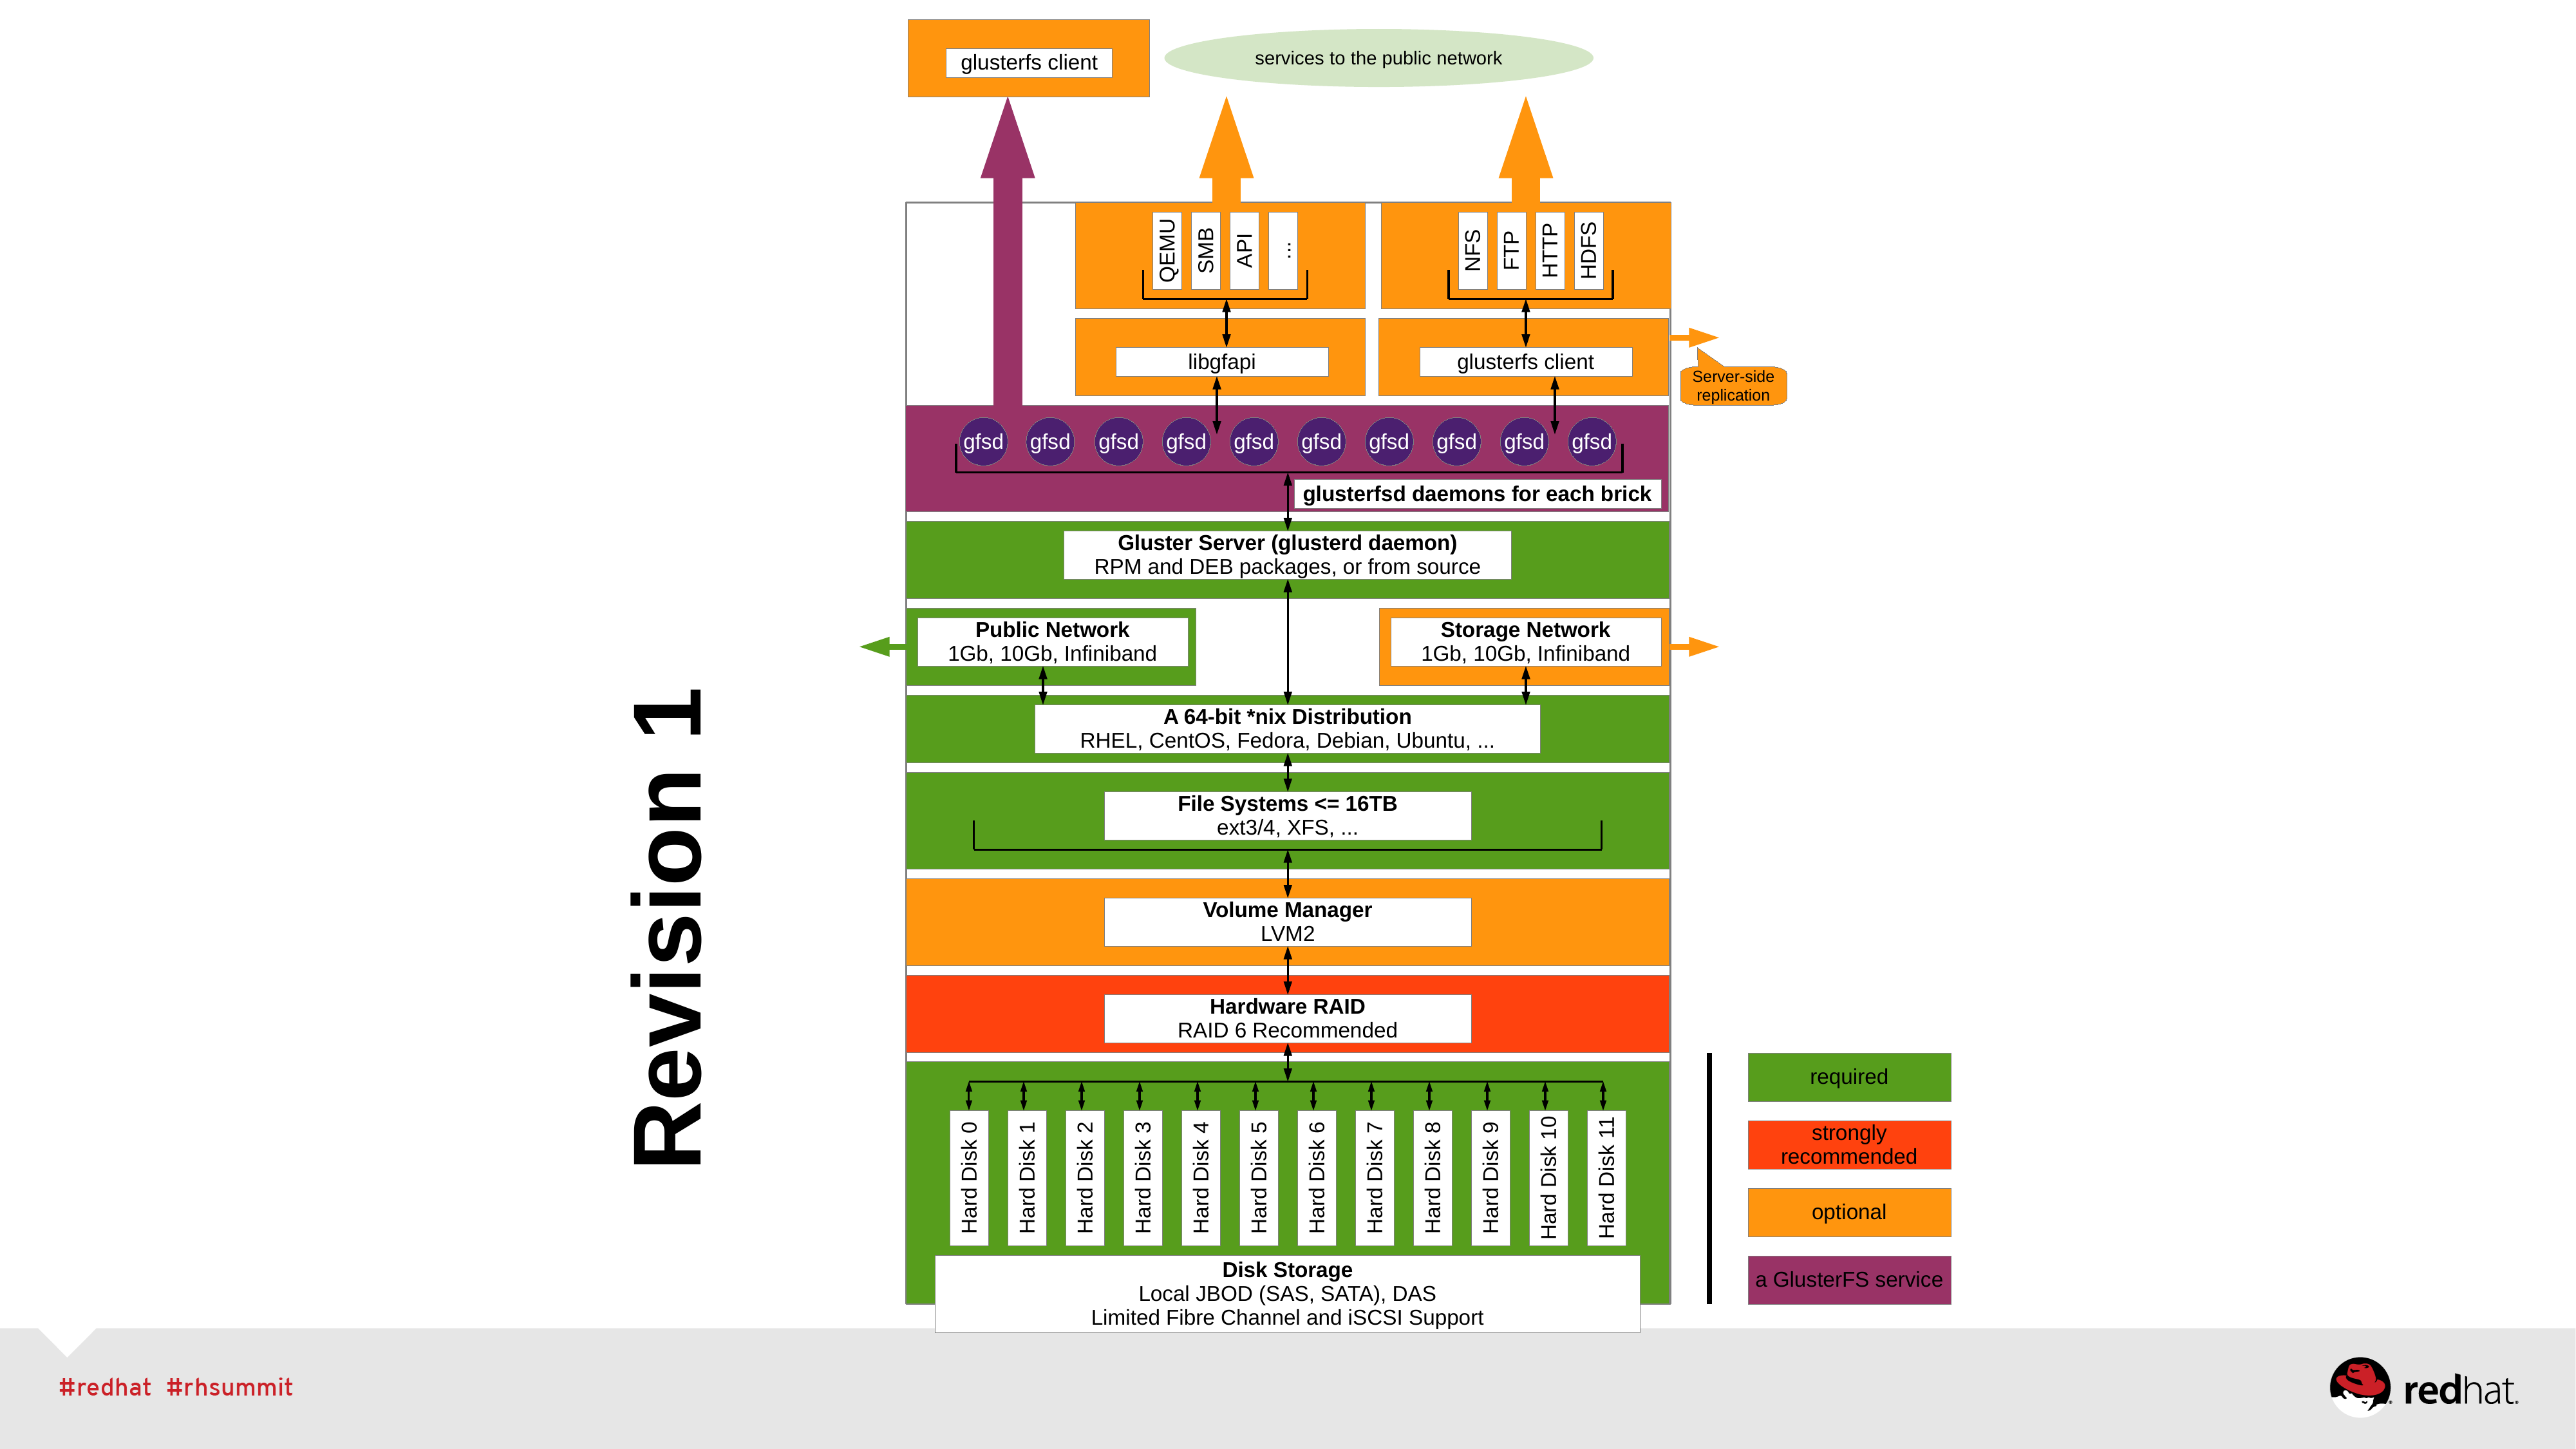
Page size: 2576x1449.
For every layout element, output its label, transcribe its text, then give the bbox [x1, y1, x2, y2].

text_box Hard Disk 7 [1355, 1110, 1395, 1246]
text_box HDFS [1574, 212, 1604, 290]
text_box required [1748, 1053, 1951, 1102]
text_box File Systems <= 16TB ext3/4, XFS, ... [1104, 791, 1472, 840]
text_box gfsd [1365, 417, 1414, 466]
text_box gfsd [1297, 417, 1346, 466]
text_box gfsd [1500, 417, 1549, 466]
text_box [908, 19, 1150, 97]
text_box gfsd [1162, 417, 1211, 466]
text_box libgfapi [1116, 347, 1329, 377]
text_box FTP [1497, 212, 1527, 290]
text_box ... [1268, 212, 1298, 290]
text_box Storage Network 1Gb, 10Gb, Infiniband [1391, 618, 1662, 667]
picture [0, 0, 2576, 1449]
text_box Hard Disk 0 [950, 1110, 989, 1246]
text_box strongly recommended [1748, 1121, 1951, 1170]
text_box optional [1748, 1188, 1951, 1237]
text_box gfsd [1026, 417, 1075, 466]
text_box Hard Disk 3 [1123, 1110, 1163, 1246]
text_box Disk Storage Local JBOD (SAS, SATA), DAS Limited Fibre Channel and iSCSI Support [935, 1255, 1641, 1333]
text_box glusterfs client [1420, 347, 1633, 377]
text_box Hardware RAID RAID 6 Recommended [1104, 994, 1472, 1043]
text_box Hard Disk 2 [1066, 1110, 1105, 1246]
text_box gfsd [1095, 417, 1143, 466]
text_box Hard Disk 11 [1587, 1110, 1626, 1246]
text_box Gluster Server (glusterd daemon) RPM and DEB packages, or from source [1064, 531, 1512, 580]
text_box Hard Disk 5 [1239, 1110, 1279, 1246]
text_box gfsd [959, 417, 1008, 466]
text_box A 64-bit *nix Distribution RHEL, CentOS, Fedora, Debian, Ubuntu, ... [1035, 705, 1541, 753]
text_box Hard Disk 6 [1297, 1110, 1337, 1246]
text_box QEMU [1152, 212, 1182, 290]
text_box Hard Disk 4 [1181, 1110, 1221, 1246]
text_box SMB [1191, 212, 1221, 290]
text_box [905, 202, 1671, 1304]
text_box Public Network 1Gb, 10Gb, Infiniband [917, 618, 1189, 667]
text_box glusterfs client [946, 48, 1113, 78]
text_box NFS [1458, 212, 1488, 290]
text_box Server-side replication [1680, 347, 1787, 406]
text_box glusterfsd daemons for each brick [1294, 479, 1662, 509]
text_box Hard Disk 1 [1008, 1110, 1047, 1246]
text_box Hard Disk 9 [1471, 1110, 1510, 1246]
text_box a GlusterFS service [1748, 1256, 1951, 1305]
text_box gfsd [1433, 417, 1481, 466]
text_box Hard Disk 8 [1413, 1110, 1453, 1246]
text_box Revision 1 [608, 677, 726, 1181]
text_box gfsd [1230, 417, 1279, 466]
text_box services to the public network [1164, 28, 1594, 88]
text_box HTTP [1536, 212, 1565, 290]
text_box Volume Manager LVM2 [1104, 898, 1472, 947]
text_box API [1230, 212, 1259, 290]
text_box Hard Disk 10 [1529, 1110, 1568, 1246]
text_box gfsd [1568, 417, 1617, 466]
